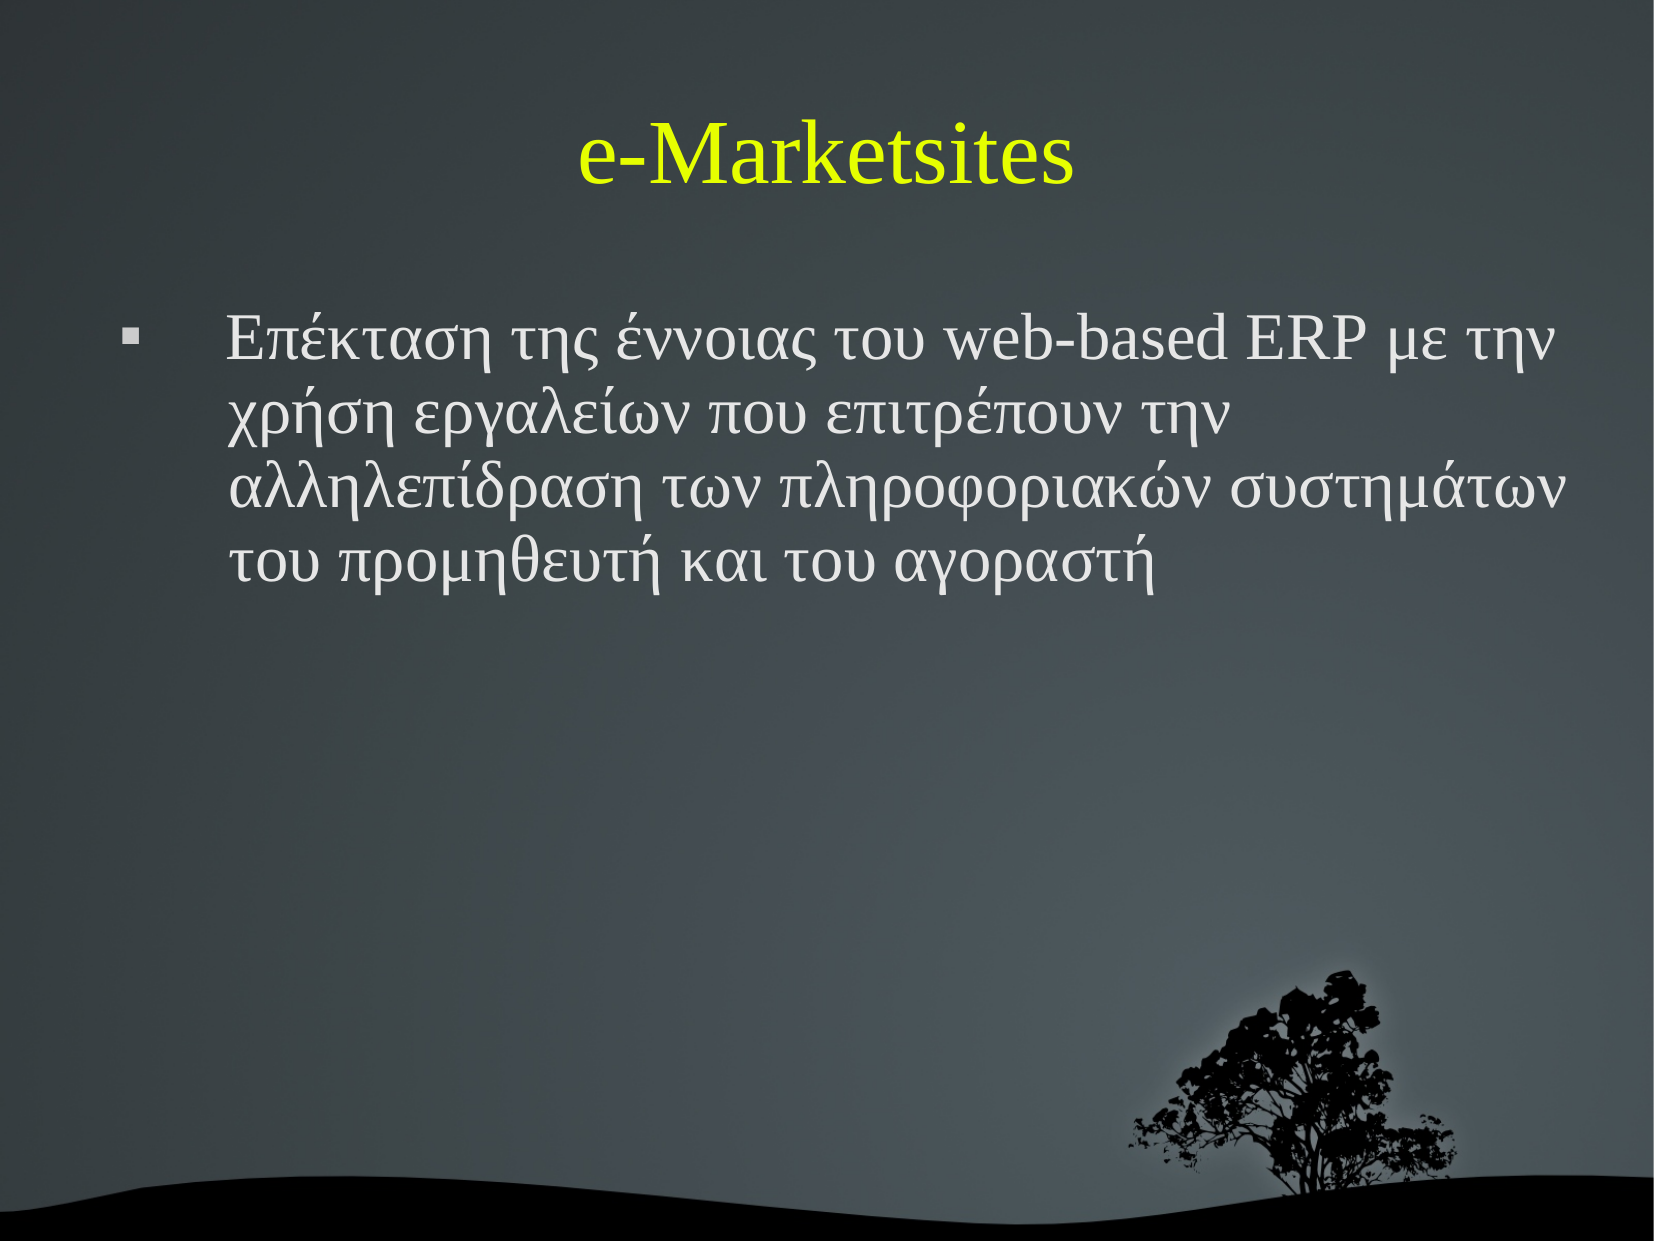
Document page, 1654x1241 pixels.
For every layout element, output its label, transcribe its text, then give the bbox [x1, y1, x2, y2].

list Επέκταση της έννοιας του web-based ERP με την χρήση εργαλείων που επιτρέπουν την αλληλεπίδραση των πληροφοριακών συστημάτων του προμηθευτή και του αγοραστή [86, 300, 1576, 1104]
title e-Marketsites [82, 56, 1571, 250]
picture [0, 0, 1654, 1241]
